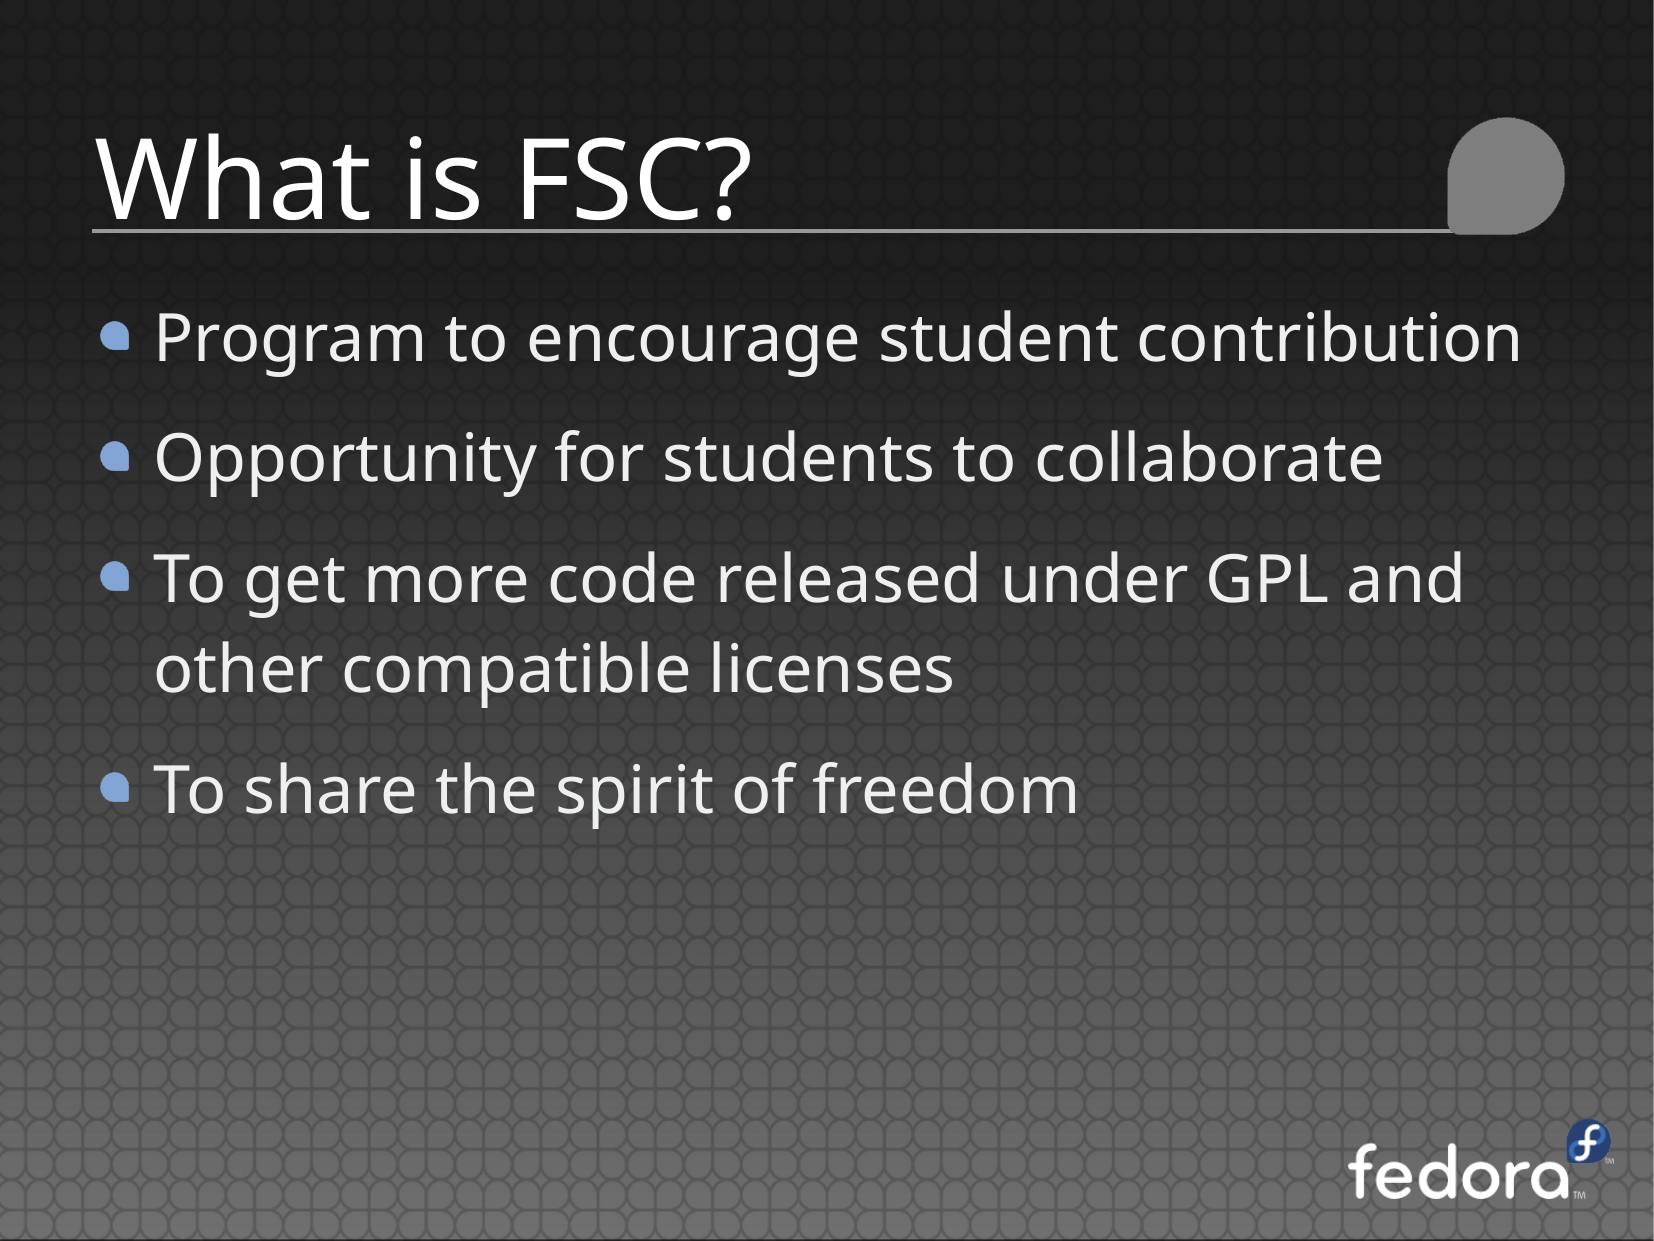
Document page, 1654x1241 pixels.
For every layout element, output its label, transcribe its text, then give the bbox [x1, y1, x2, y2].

list Program to encourage student contribution Opportunity for students to collaborate To get more code released under GPL and other compatible licenses To share the spirit of freedom [82, 290, 1619, 1094]
title What is FSC? [94, 100, 1426, 251]
picture [0, 0, 1654, 1241]
